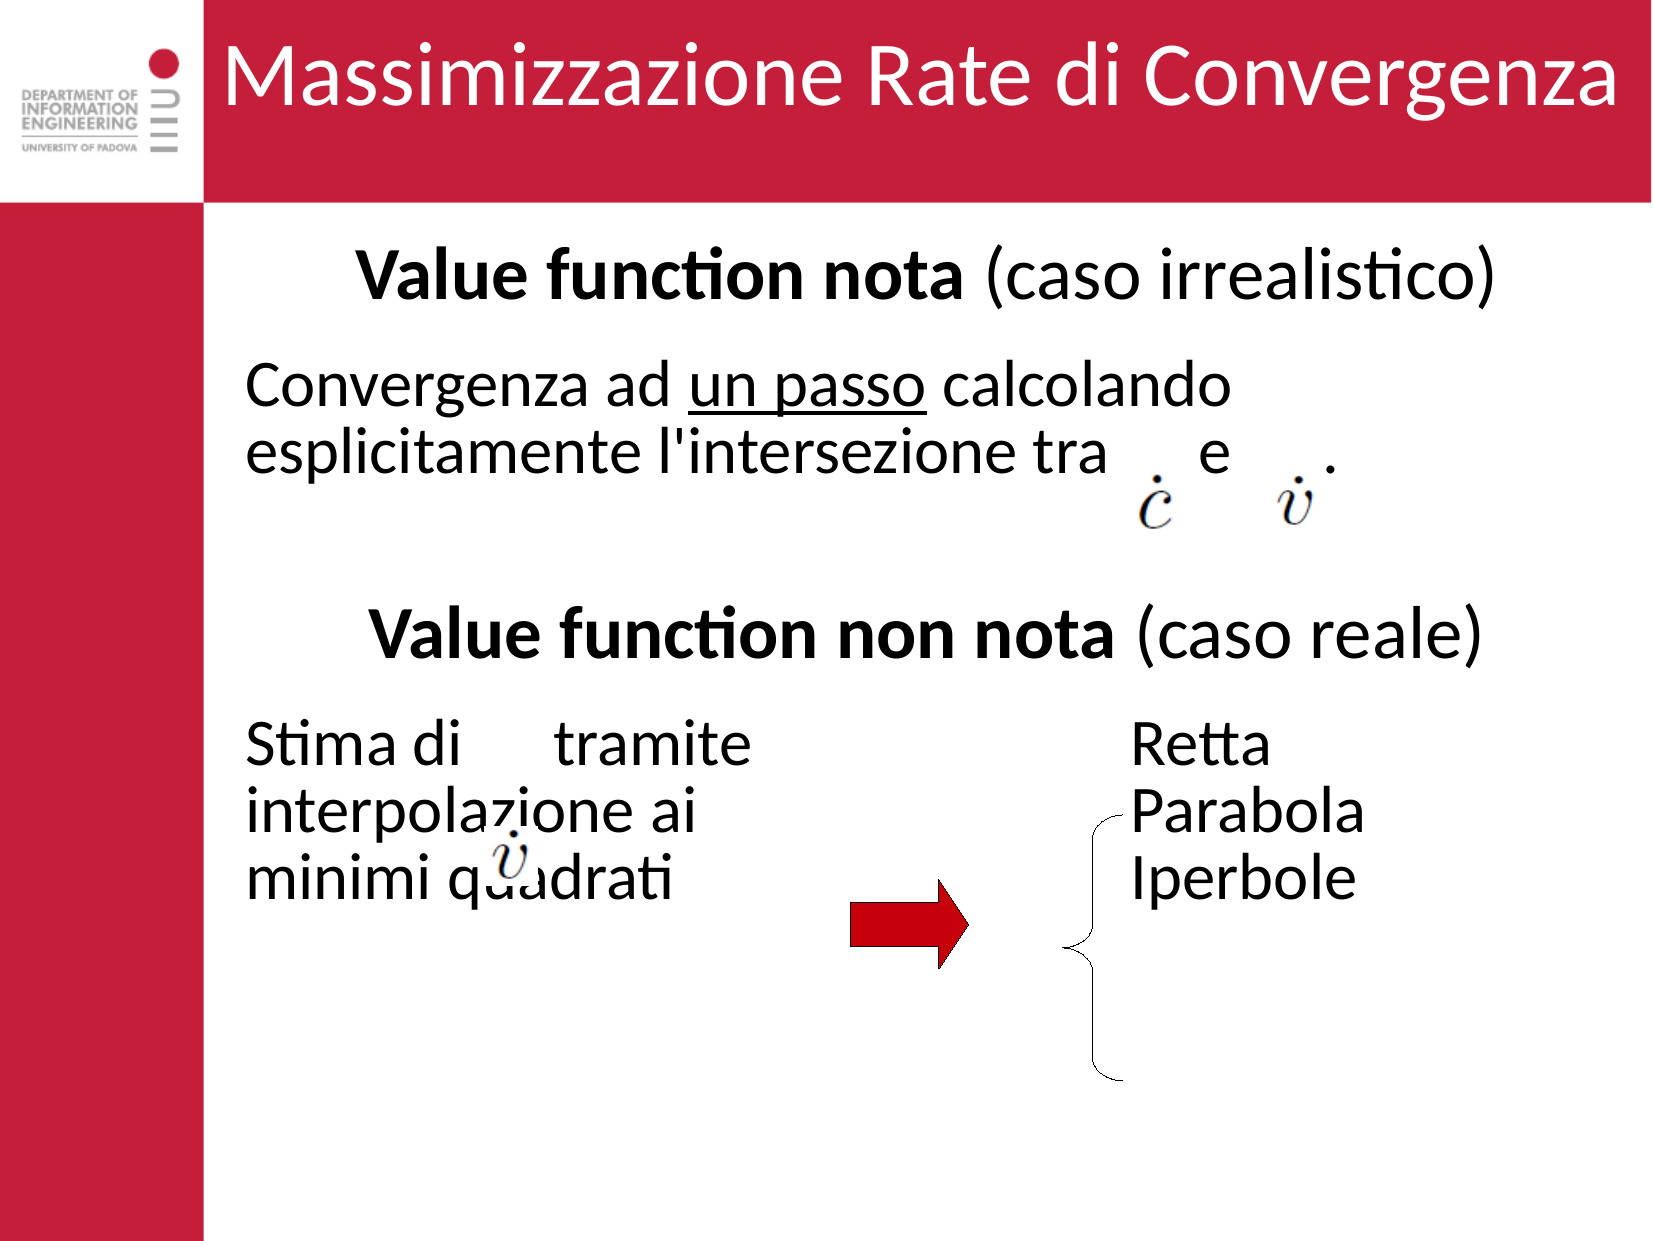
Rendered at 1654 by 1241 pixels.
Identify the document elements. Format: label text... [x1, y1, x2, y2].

text_box Value function nota (caso irrealistico) Convergenza ad un passo calcolando esplicitamente l'intersezione tra e . Value function non nota (caso reale) Stima di tramite Retta interpolazione ai Parabola minimi quadrati Iperbole [230, 236, 1625, 1235]
text_box [850, 879, 969, 969]
picture [0, 0, 1654, 1241]
text_box Massimizzazione Rate di Convergenza [206, 29, 1654, 207]
